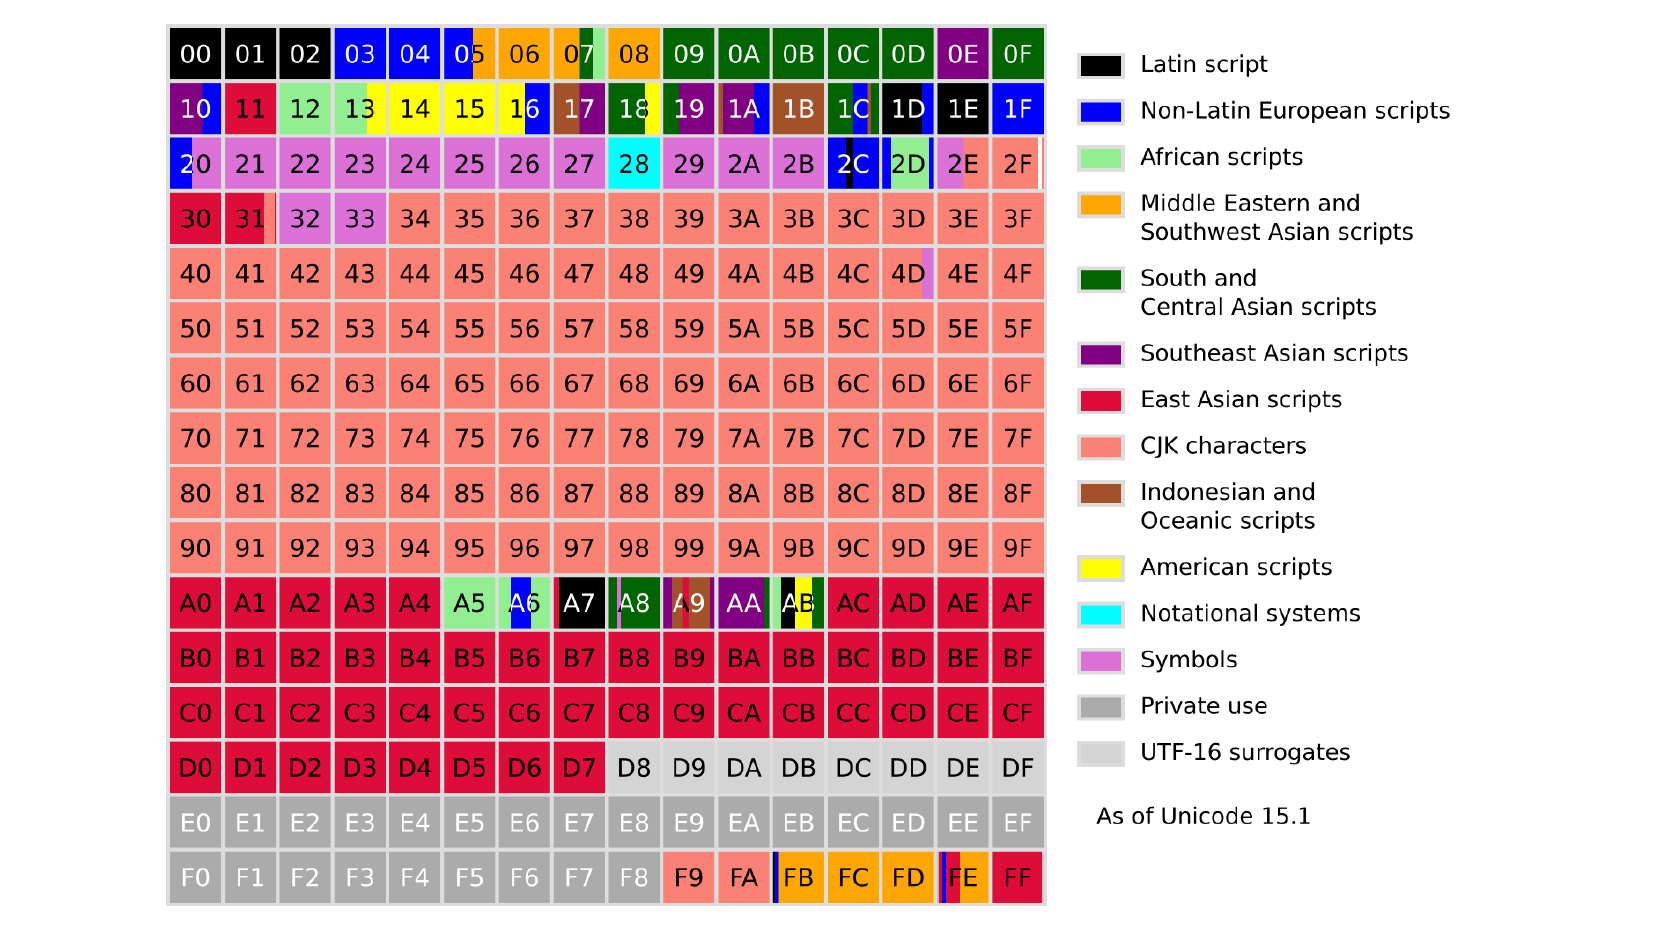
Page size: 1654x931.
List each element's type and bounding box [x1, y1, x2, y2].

picture [166, 24, 1487, 906]
